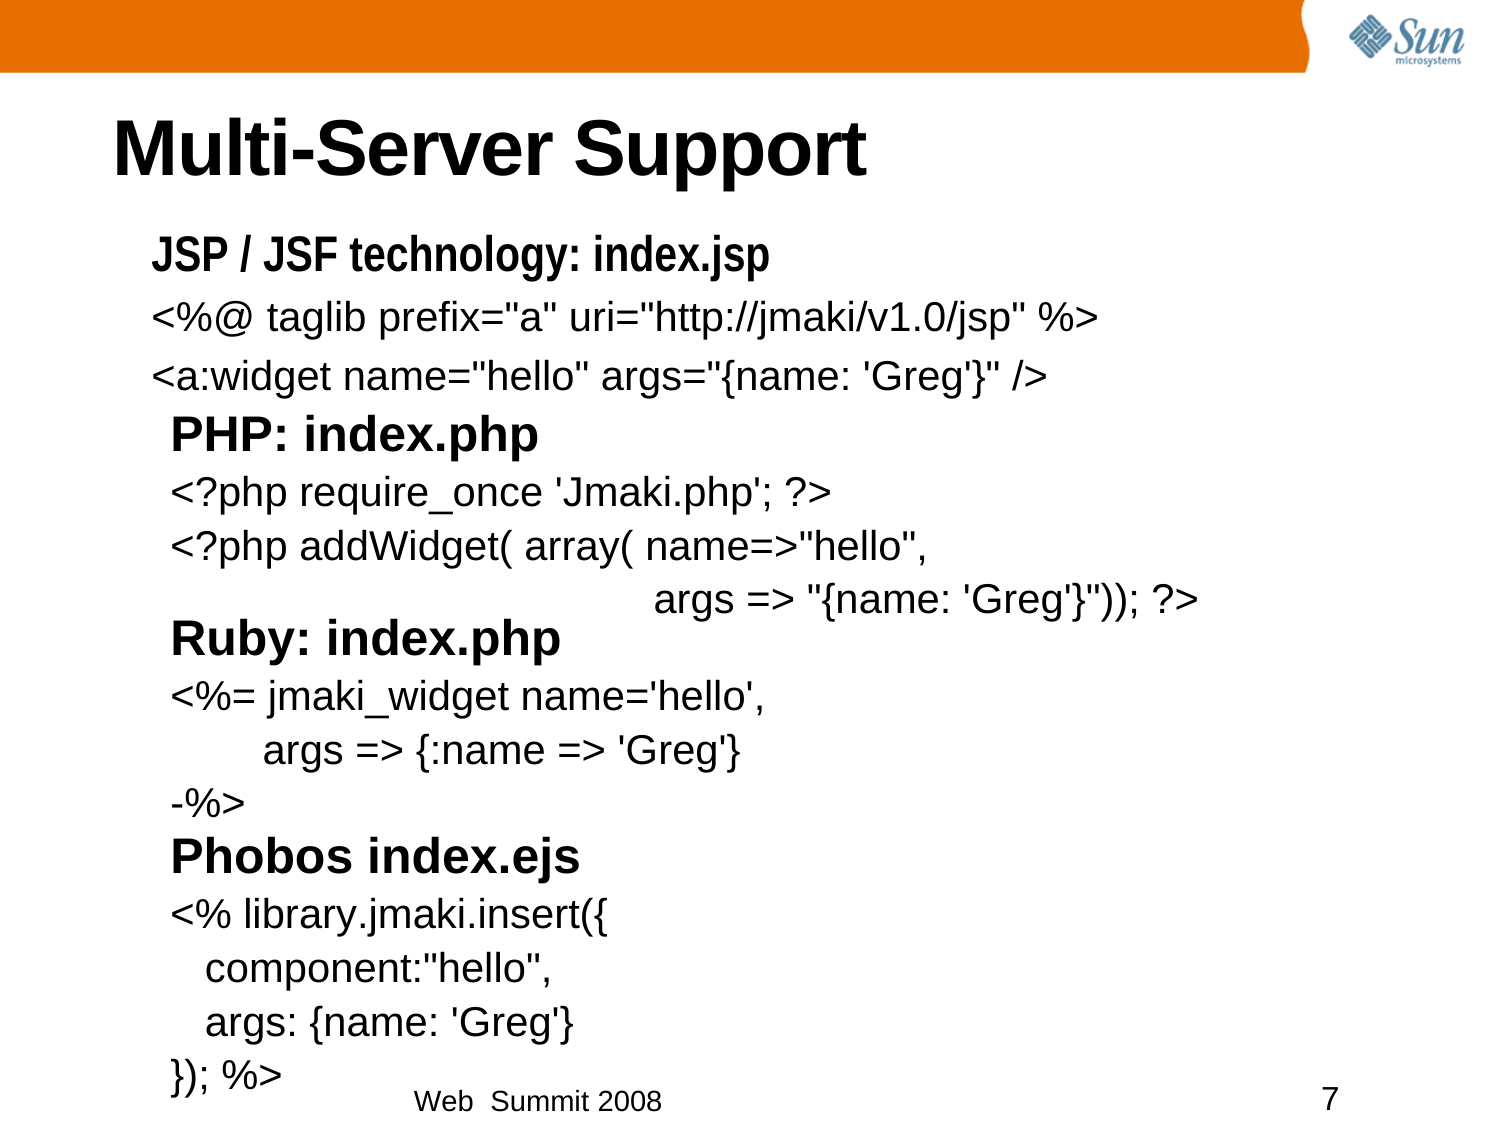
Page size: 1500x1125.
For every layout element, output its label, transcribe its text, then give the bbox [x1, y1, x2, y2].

text_box Phobos index.ejs <% library.jmaki.insert({ component:"hello", args: {name: 'Greg'} }); %> [67, 888, 1297, 1106]
picture [0, 0, 1500, 75]
title Multi-Server Support [112, 111, 1417, 290]
list JSP / JSF technology: index.jsp <%@ taglib prefix="a" uri="http://jmaki/v1.0/jsp" %> <a:widget name="hello" args="{name: 'Greg'}" /> [136, 224, 1463, 563]
text_box Ruby: index.php <%= jmaki_widget name='hello', args => {:name => 'Greg'} -%> [67, 612, 1429, 888]
text_box PHP: index.php <?php require_once 'Jmaki.php'; ?> <?php addWidget( array( name=>"hello", args => "{name: 'Greg'}")); ?> [67, 408, 1429, 612]
